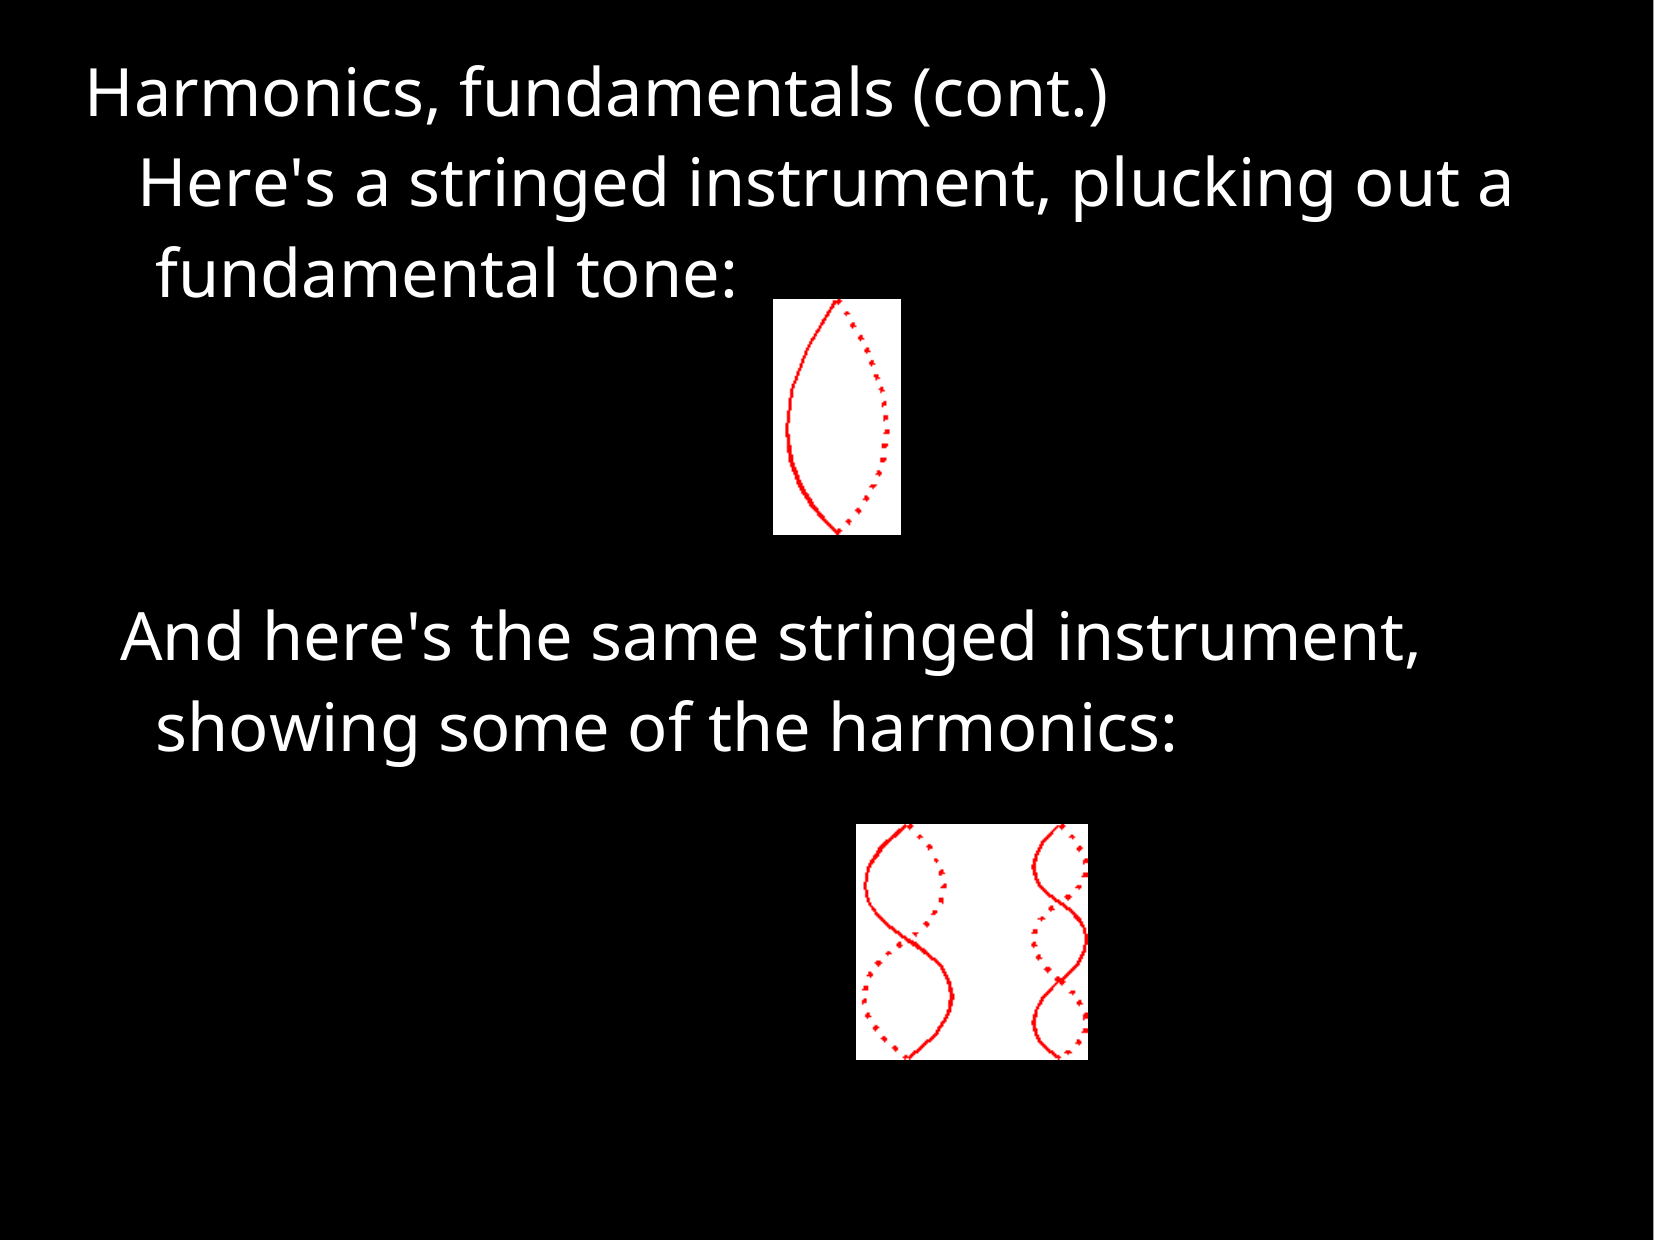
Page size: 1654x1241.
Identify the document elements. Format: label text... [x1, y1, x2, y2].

picture [773, 299, 901, 535]
picture [856, 824, 1088, 1060]
text_box Harmonics, fundamentals (cont.) Here's a stringed instrument, plucking out a fundamental tone: And here's the same stringed instrument, showing some of the harmonics: [49, 0, 1538, 915]
